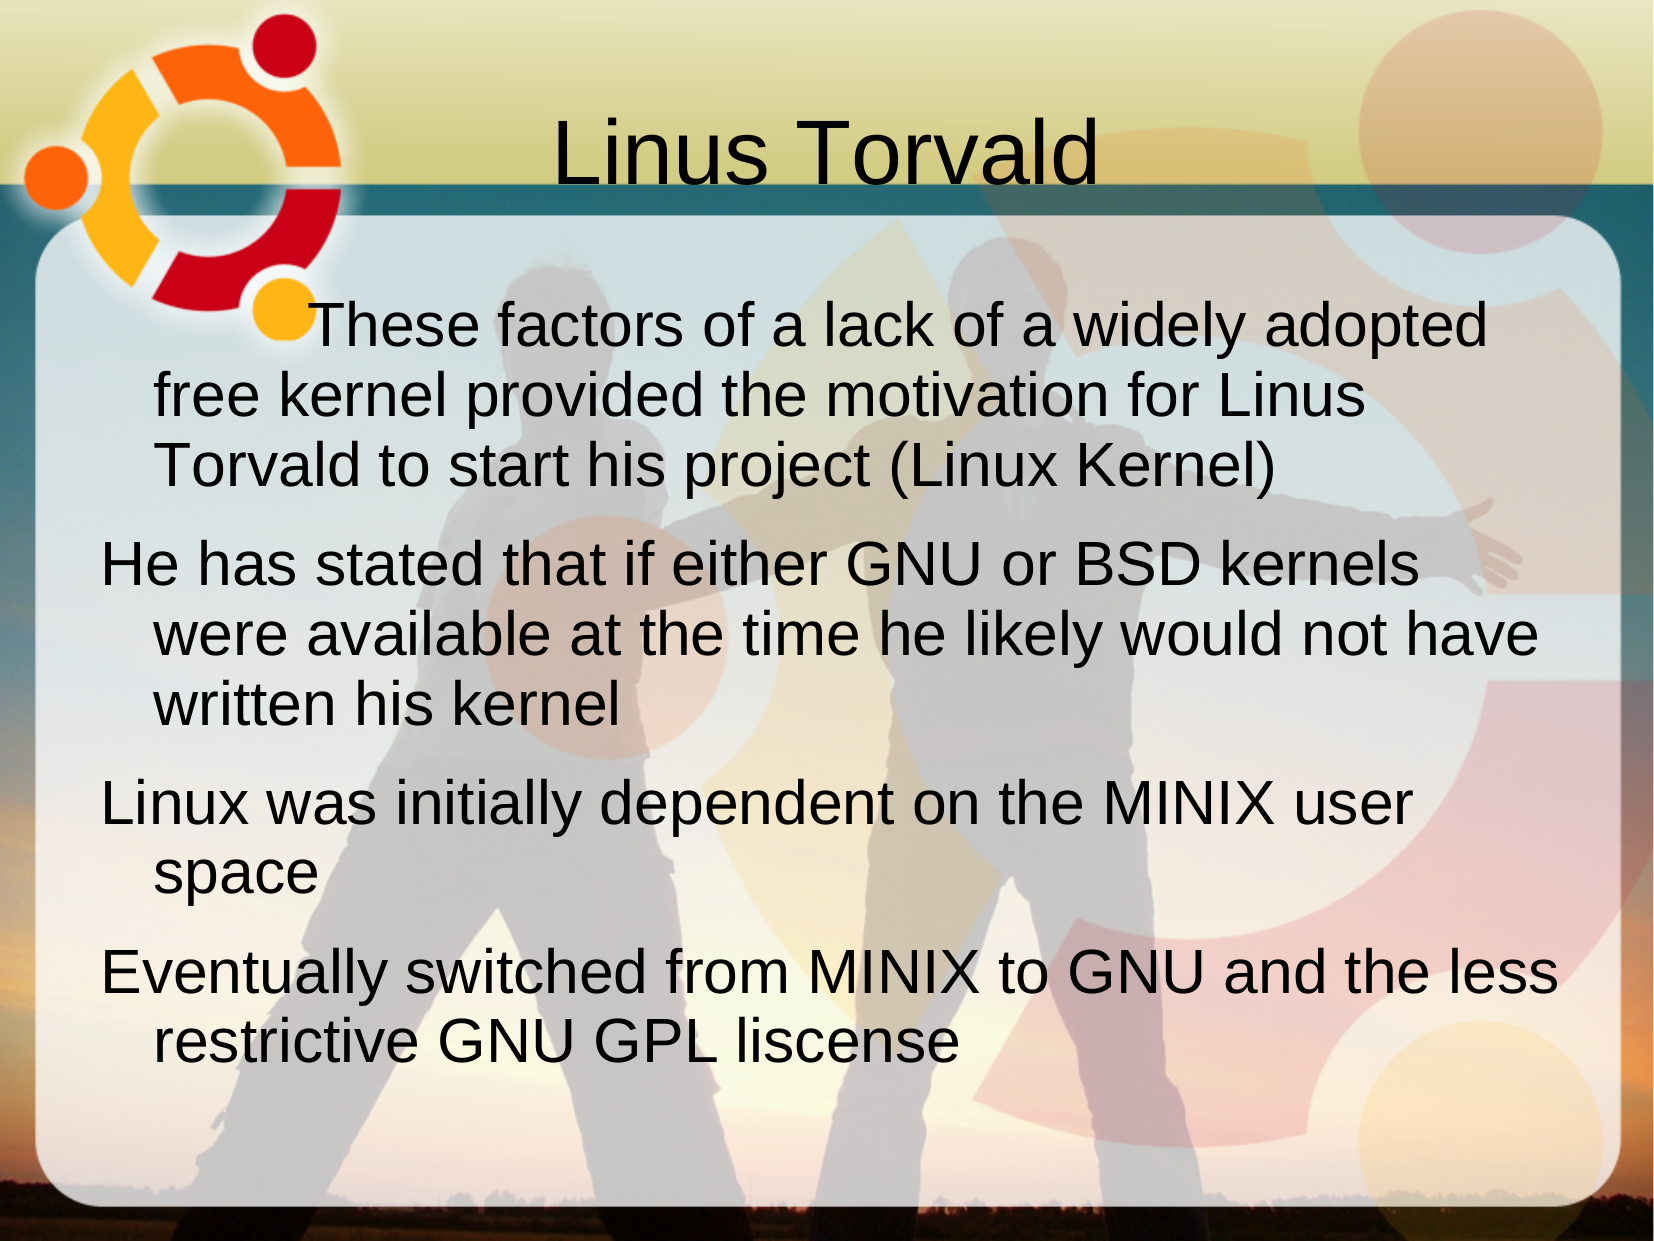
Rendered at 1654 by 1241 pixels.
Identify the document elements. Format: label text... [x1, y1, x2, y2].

title Linus Torvald [82, 56, 1571, 250]
list These factors of a lack of a widely adopted free kernel provided the motivation for Linus Torvald to start his project (Linux Kernel) He has stated that if either GNU or BSD kernels were available at the time he likely would not have written his kernel Linux was initially dependent on the MINIX user space Eventually switched from MINIX to GNU and the less restrictive GNU GPL liscense [82, 290, 1571, 1241]
picture [0, 0, 1654, 1241]
